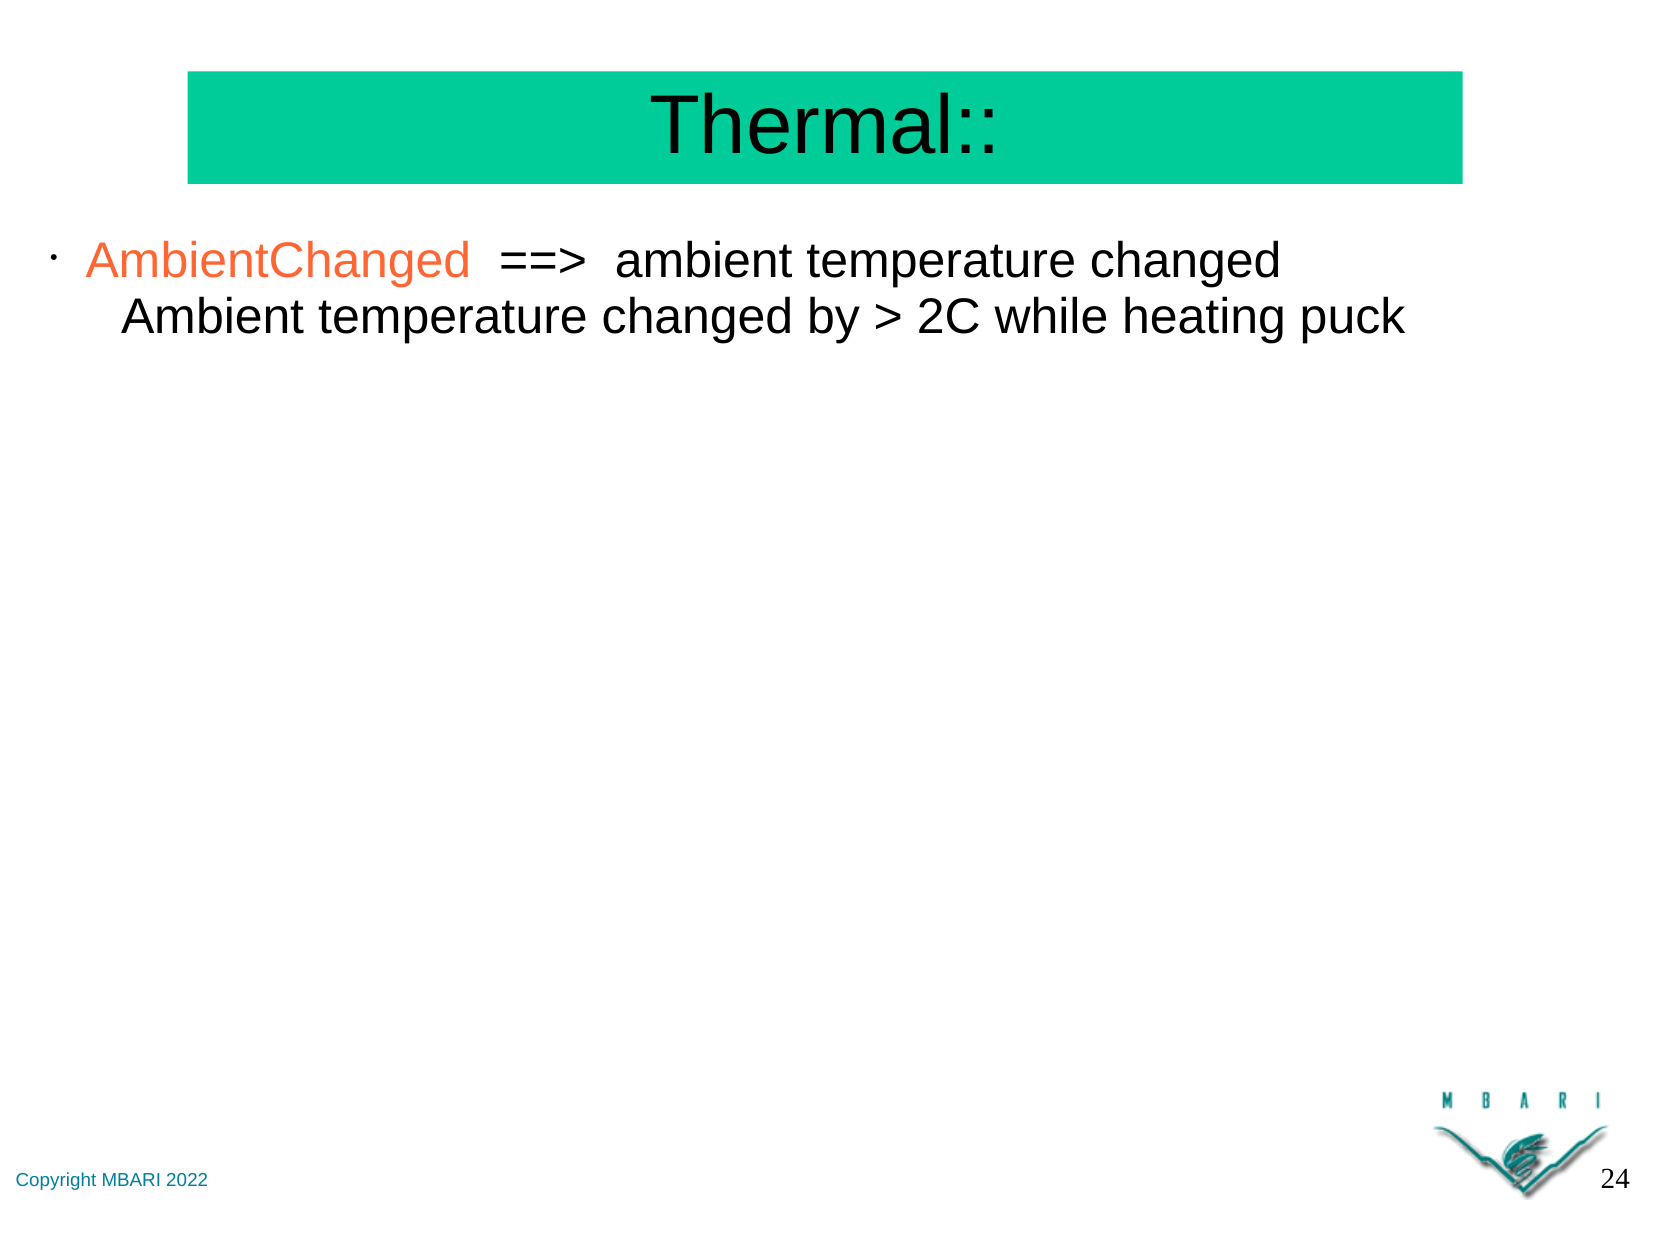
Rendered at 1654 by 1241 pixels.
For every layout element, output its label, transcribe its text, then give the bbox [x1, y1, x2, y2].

text_box Thermal:: [187, 71, 1463, 184]
text_box AmbientChanged ==> ambient temperature changed Ambient temperature changed by > 2C while heating puck [0, 225, 1621, 563]
picture [1426, 1091, 1613, 1200]
